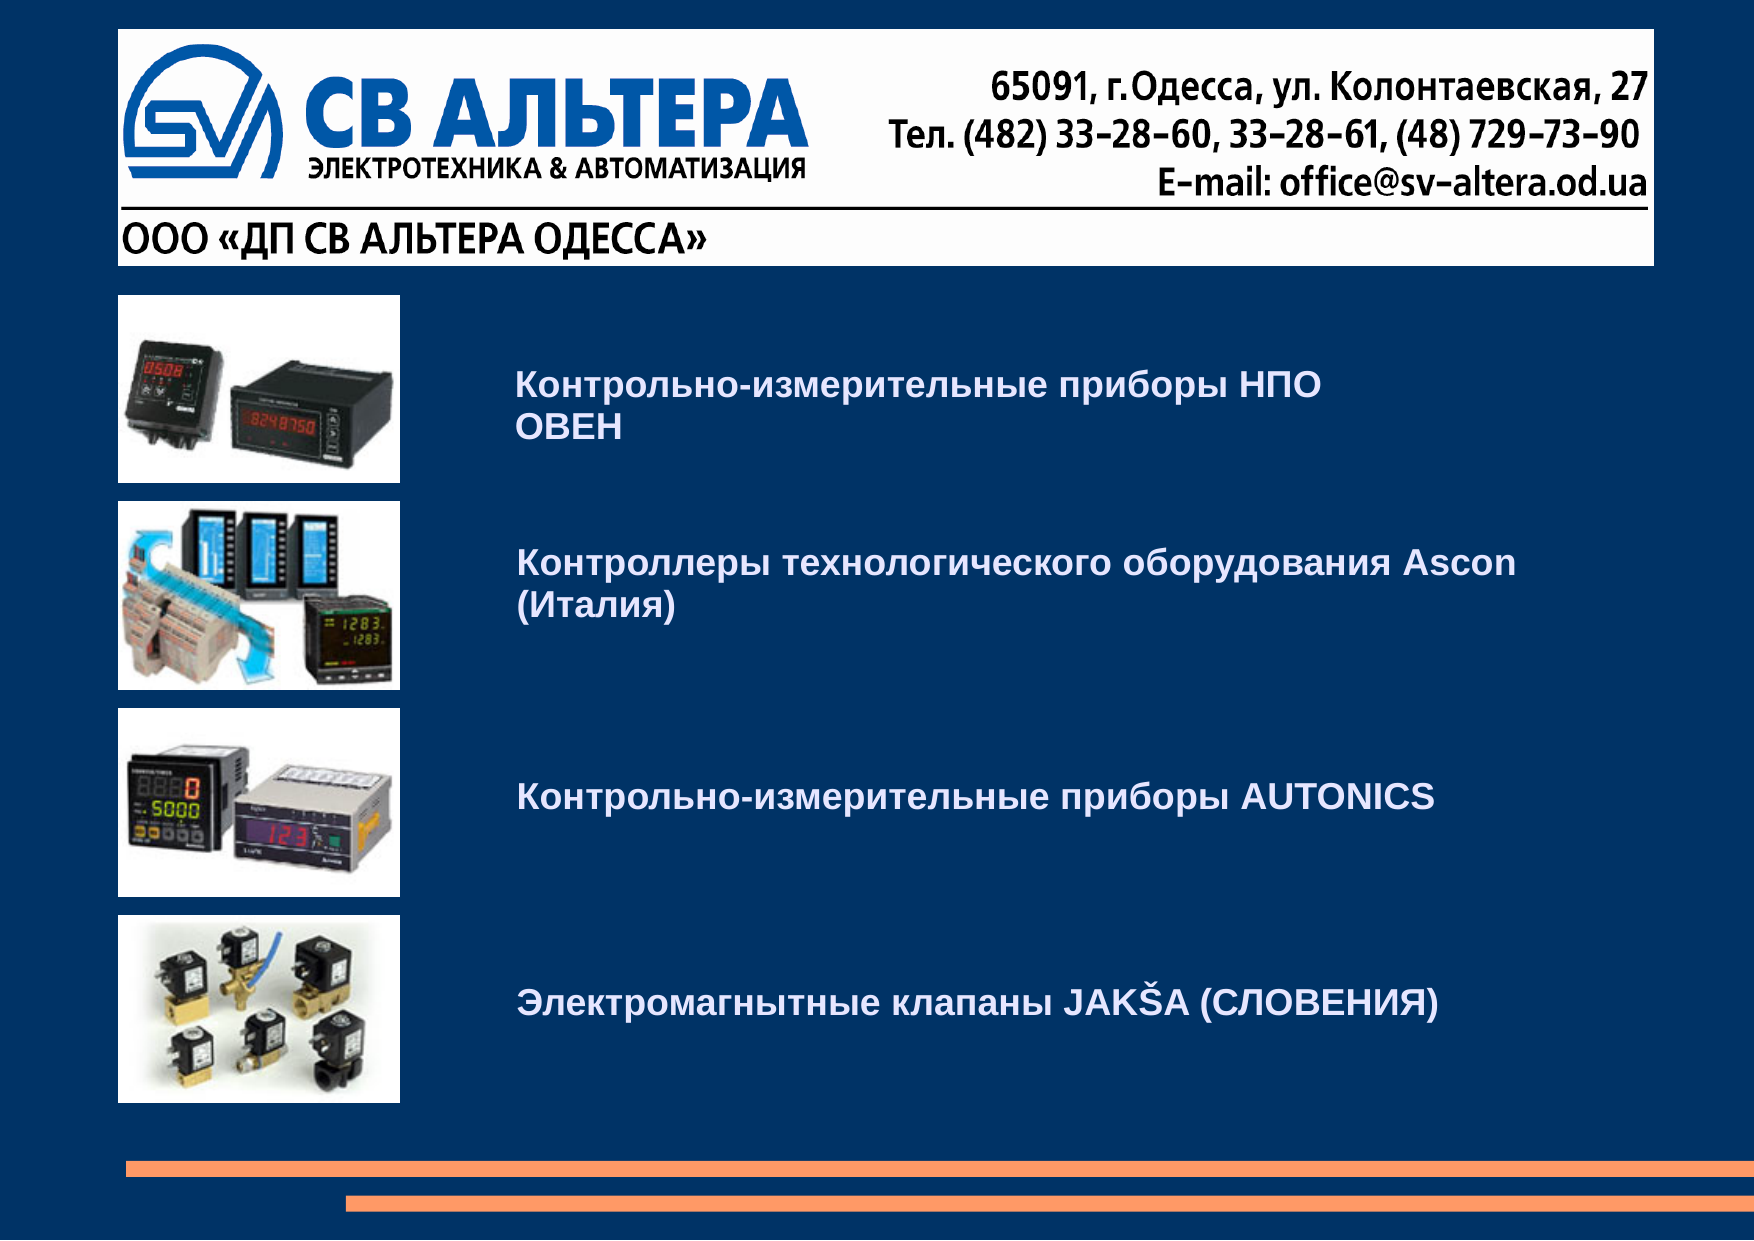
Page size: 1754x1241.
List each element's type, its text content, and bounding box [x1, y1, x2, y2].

text_box Контроллеры технологического оборудования Ascon (Италия) [501, 533, 1612, 635]
picture [118, 915, 400, 1103]
picture [118, 708, 400, 897]
picture [118, 501, 400, 690]
text_box Электромагнытные клапаны JAKŠA (СЛОВЕНИЯ) [501, 974, 1512, 1033]
picture [118, 295, 400, 483]
picture [118, 29, 1654, 266]
text_box Контрольно-измерительные приборы НПО ОВЕН [500, 356, 1393, 458]
text_box Контрольно-измерительные приборы AUTONICS [501, 767, 1547, 826]
